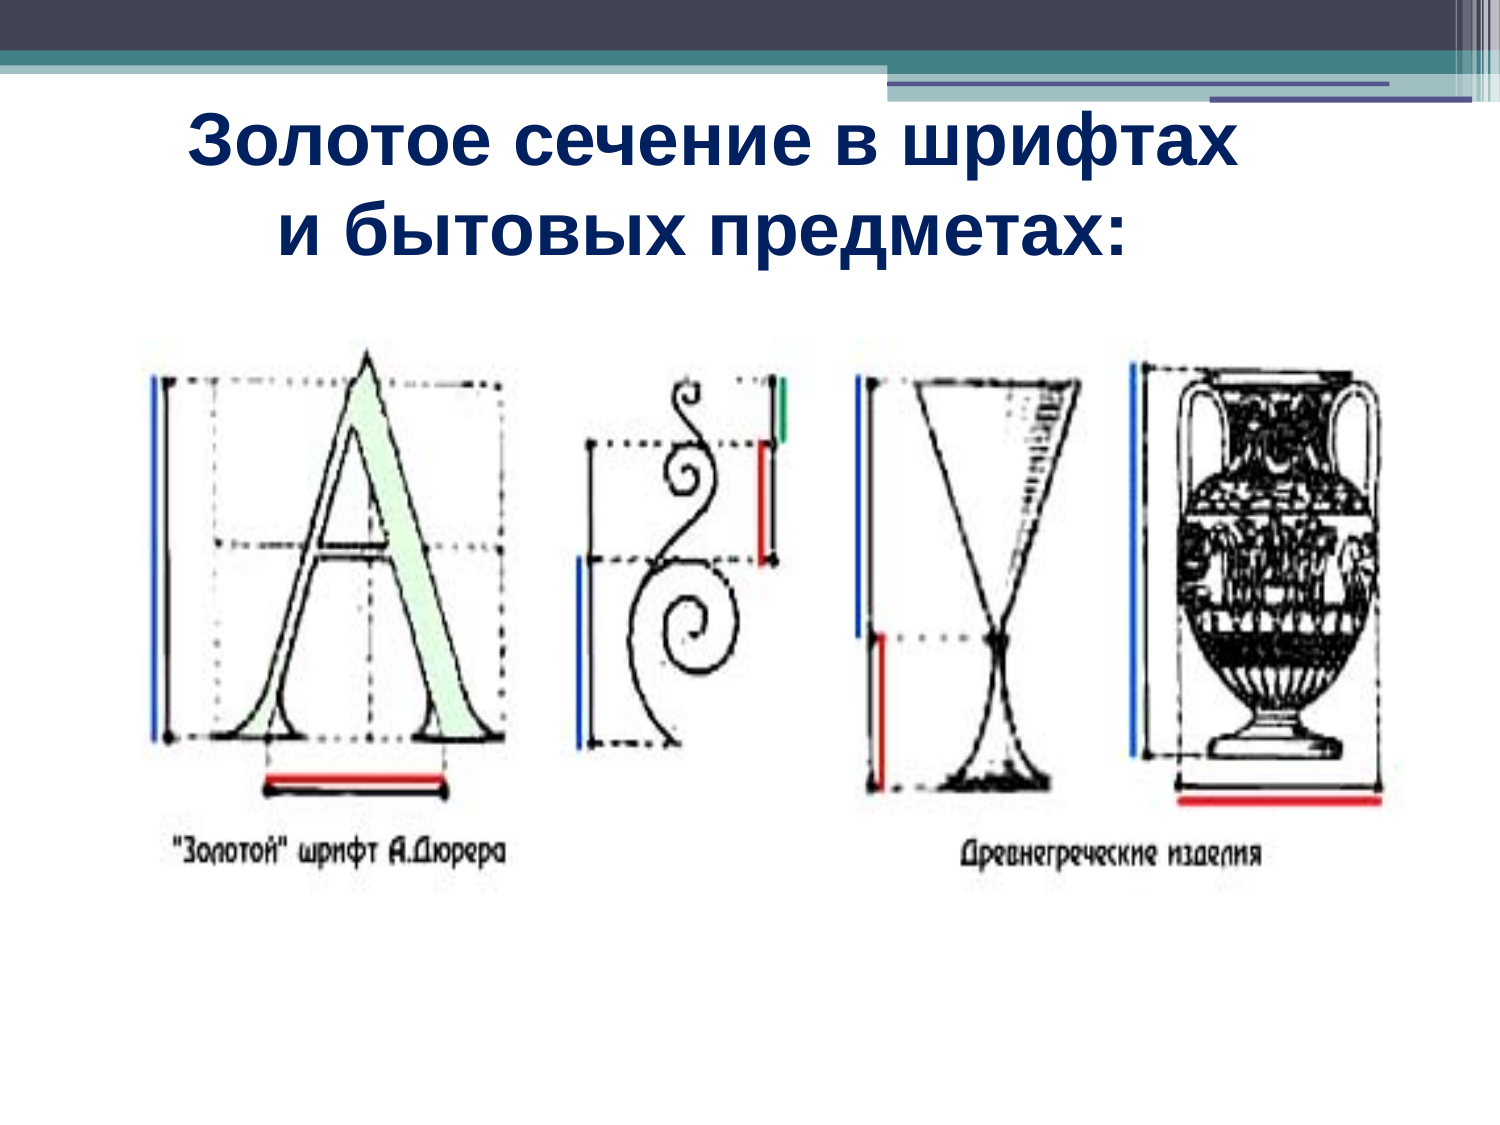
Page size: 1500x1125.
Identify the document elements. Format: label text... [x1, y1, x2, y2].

picture [140, 339, 1404, 903]
text_box Золотое сечение в шрифтах и бытовых предметах: [140, 82, 1287, 278]
